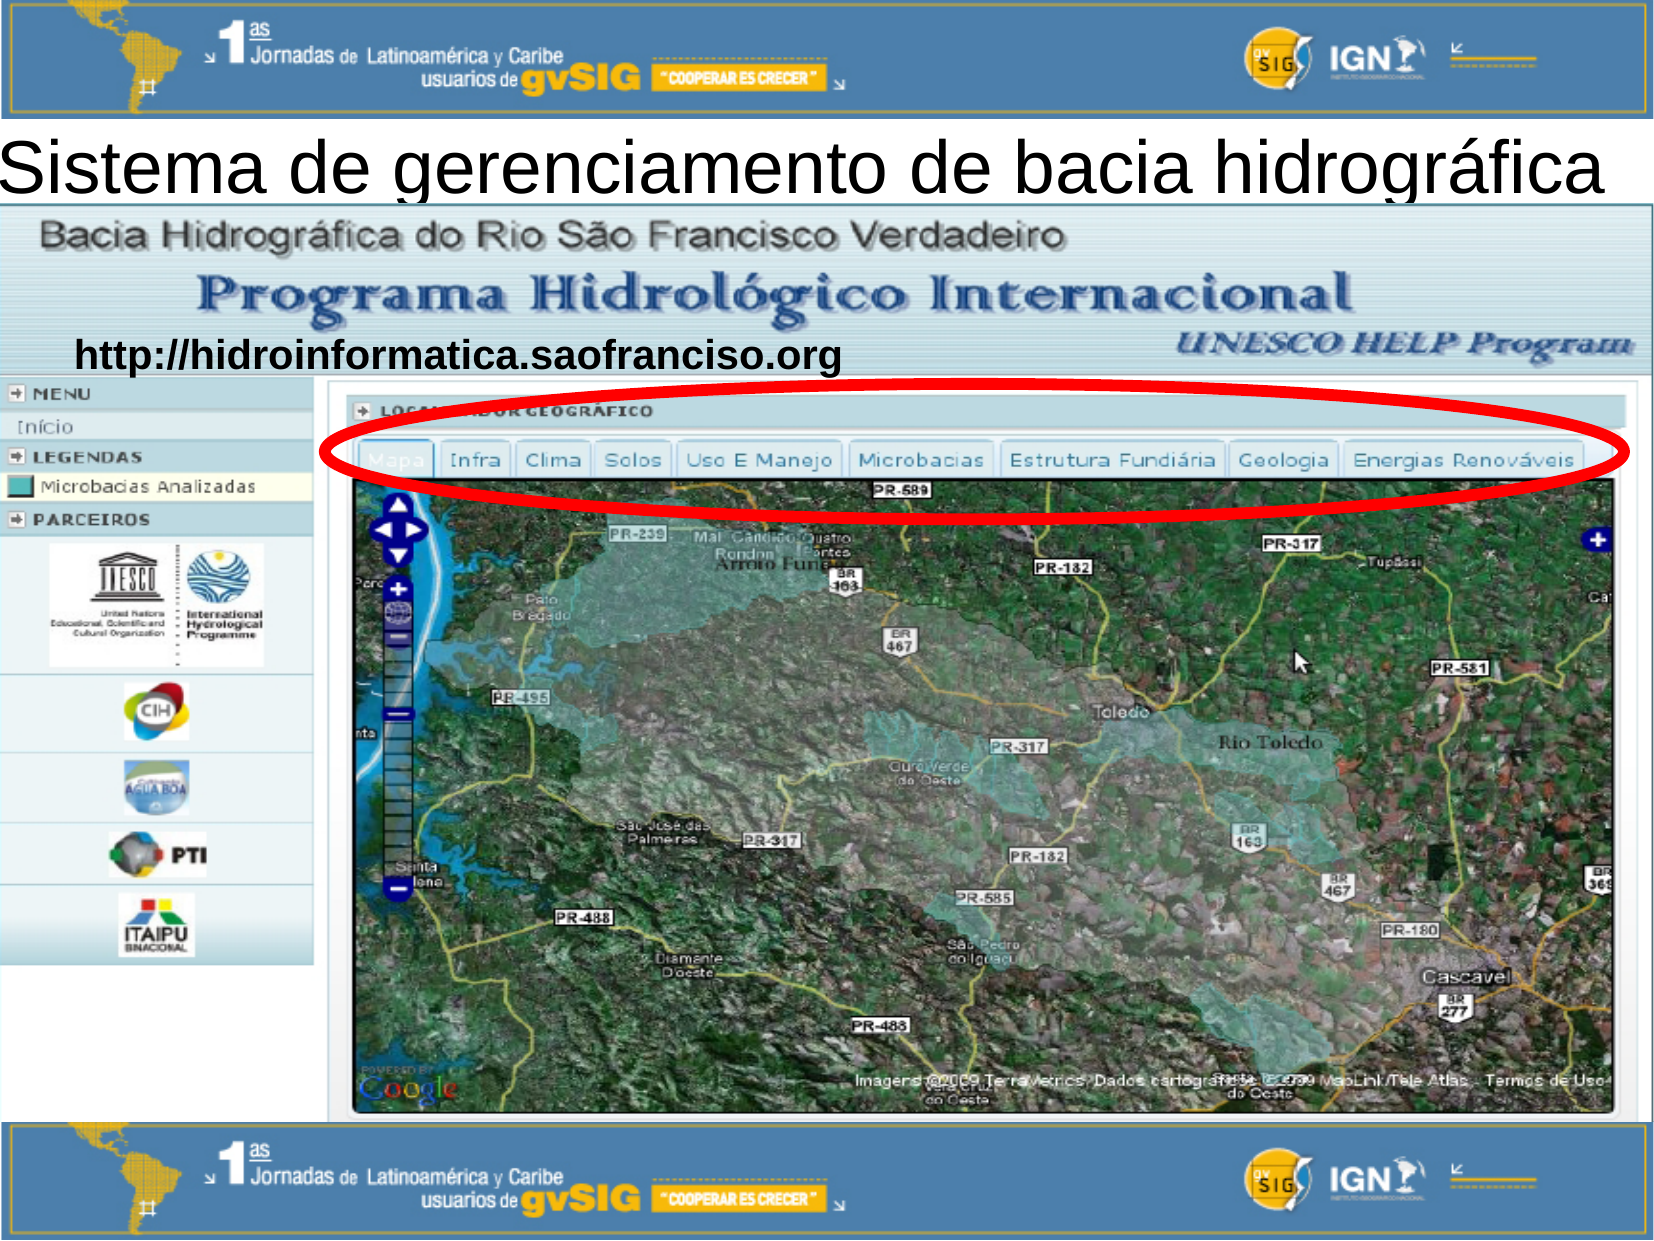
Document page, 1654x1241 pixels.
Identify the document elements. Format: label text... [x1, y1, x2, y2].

text_box http://hidroinformatica.saofranciso.org [59, 324, 1093, 394]
picture [0, 203, 1654, 1241]
text_box [324, 384, 1625, 520]
text_box Sistema de gerenciamento de bacia hidrográfica [0, 117, 1654, 203]
picture [0, 0, 1654, 117]
